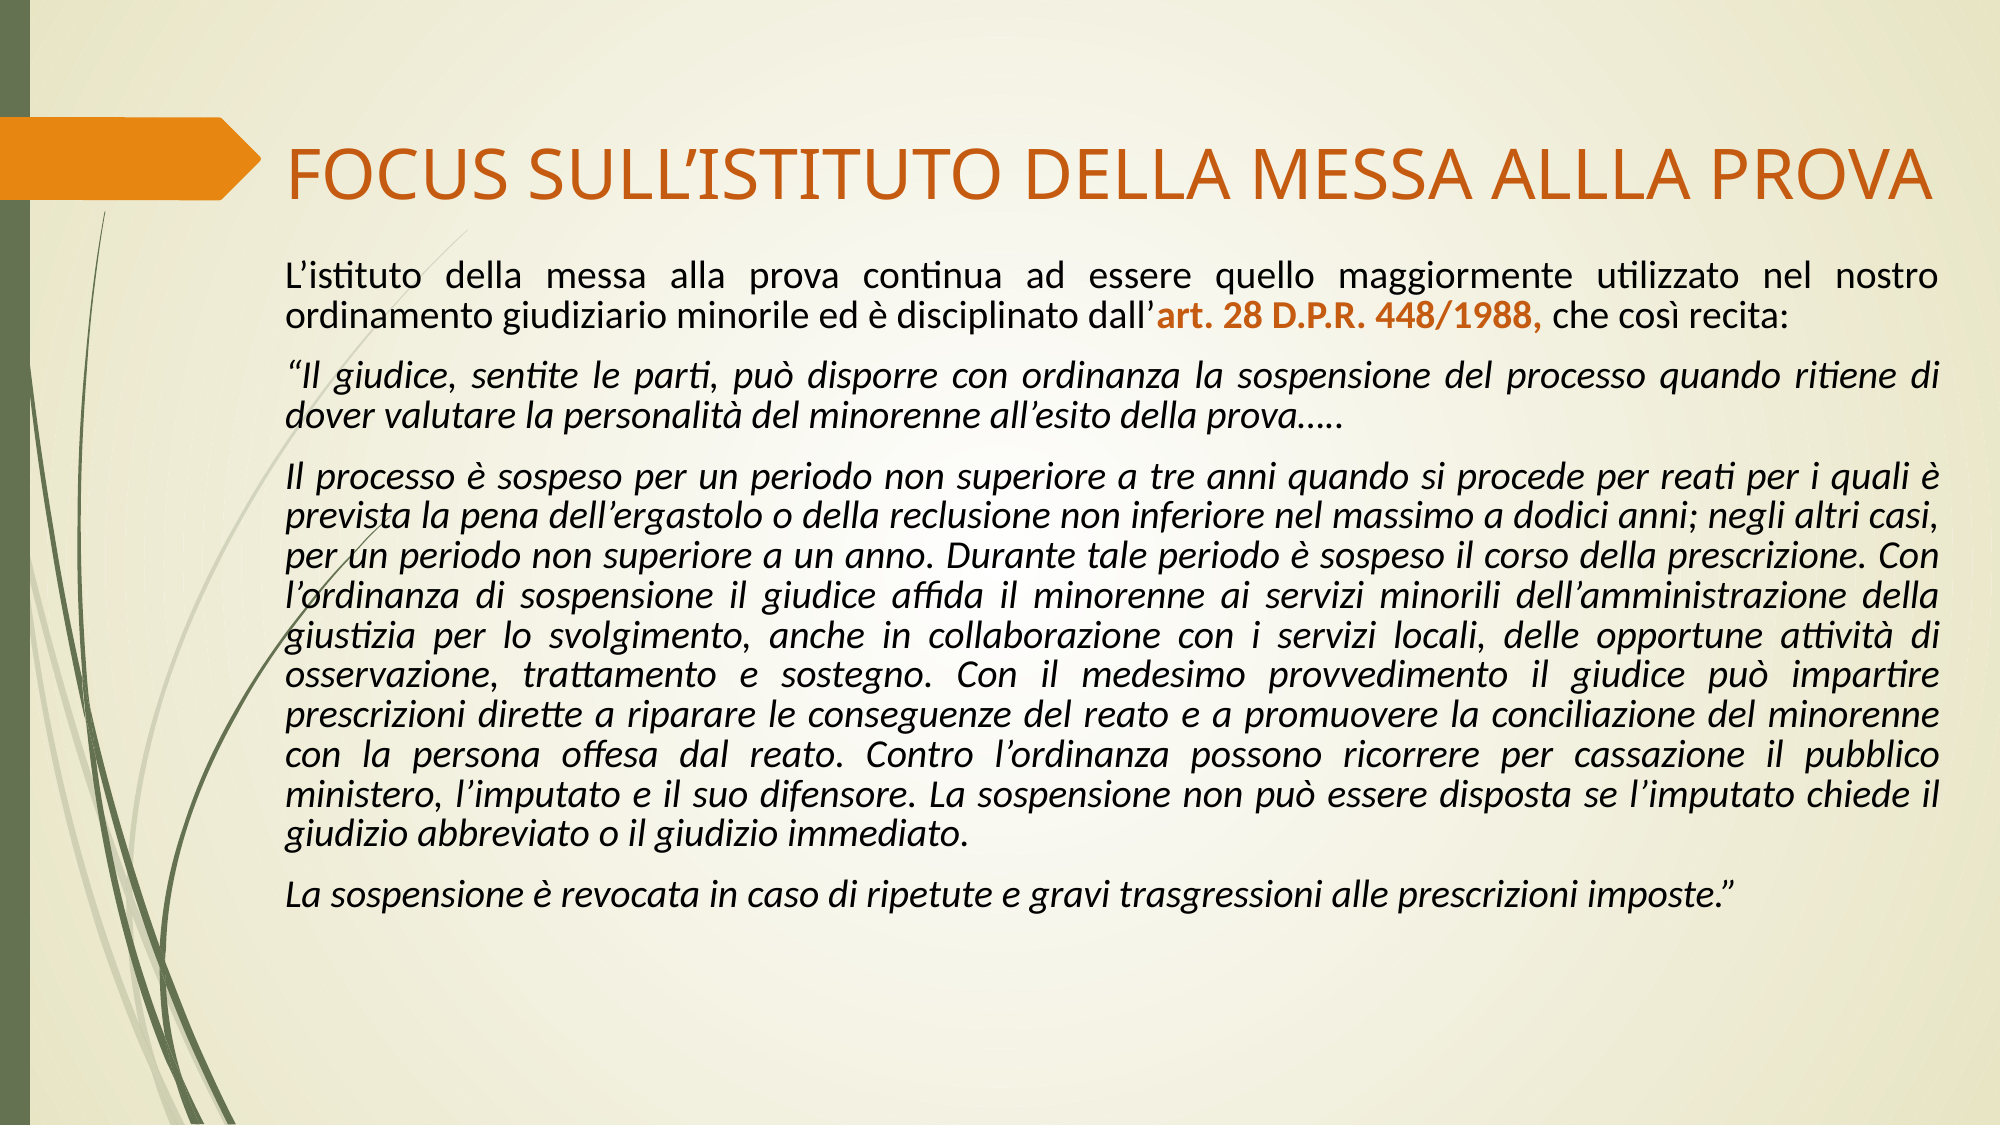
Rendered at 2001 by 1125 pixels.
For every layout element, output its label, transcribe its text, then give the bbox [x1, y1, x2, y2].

title FOCUS SULL’ISTITUTO DELLA MESSA ALLLA PROVA [270, 117, 2000, 229]
list L’istituto della messa alla prova continua ad essere quello maggiormente utilizzato nel nostro ordinamento giudiziario minorile ed è disciplinato dall’art. 28 D.P.R. 448/1988, che così recita: “Il giudice, sentite le parti, può disporre con ordinanza la sospensione del processo quando ritiene di dover valutare la personalità del minorenne all’esito della prova….. Il processo è sospeso per un periodo non superiore a tre anni quando si procede per reati per i quali è prevista la pena dell’ergastolo o della reclusione non inferiore nel massimo a dodici anni; negli altri casi, per un periodo non superiore a un anno. Durante tale periodo è sospeso il corso della prescrizione. Con l’ordinanza di sospensione il giudice affida il minorenne ai servizi minorili dell’amministrazione della giustizia per lo svolgimento, anche in collaborazione con i servizi locali, delle opportune attività di osservazione, trattamento e sostegno. Con il medesimo provvedimento il giudice può impartire prescrizioni dirette a riparare le conseguenze del reato e a promuovere la conciliazione del minorenne con la persona offesa dal reato. Contro l’ordinanza possono ricorrere per cassazione il pubblico ministero, l’imputato e il suo difensore. La sospensione non può essere disposta se l’imputato chiede il giudizio abbreviato o il giudizio immediato. La sospensione è revocata in caso di ripetute e gravi trasgressioni alle prescrizioni imposte.” [270, 251, 1968, 1103]
